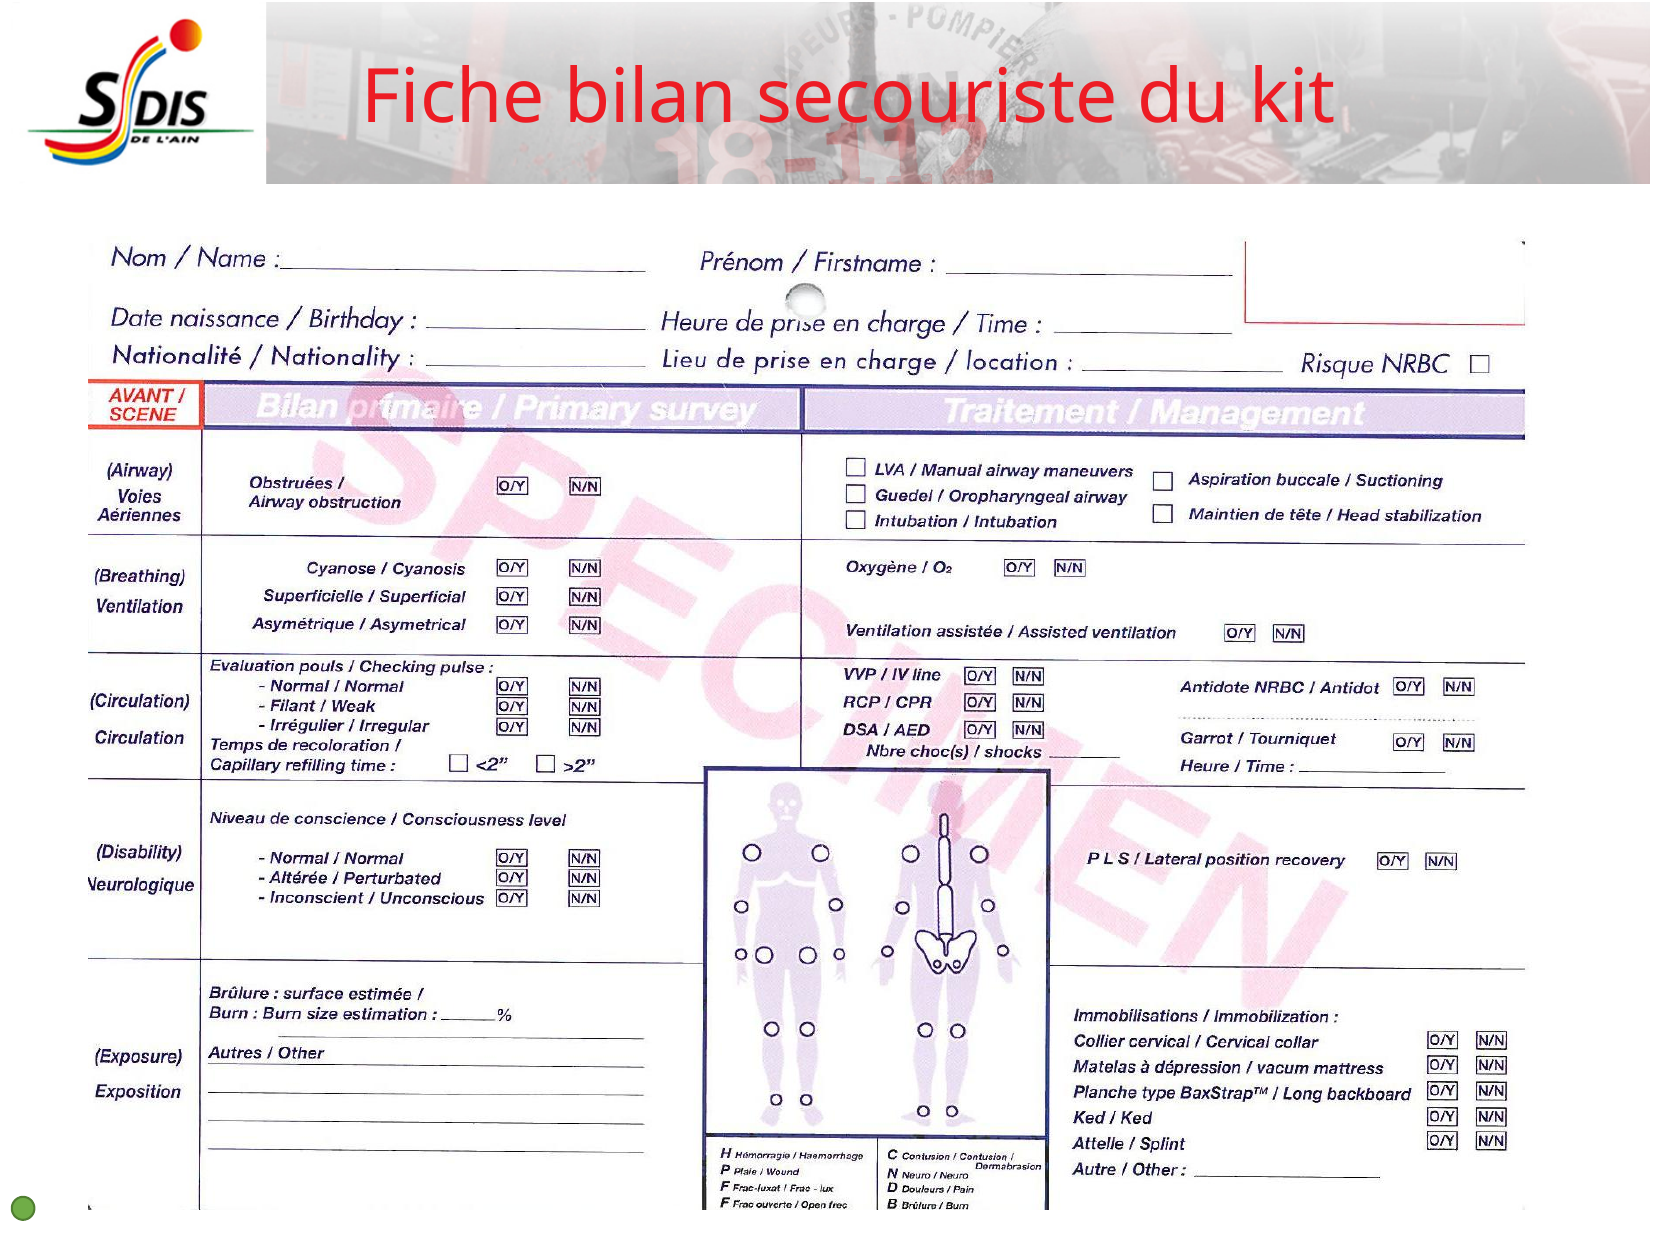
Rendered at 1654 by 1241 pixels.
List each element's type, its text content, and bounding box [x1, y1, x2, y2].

text_box [11, 1196, 35, 1220]
picture [88, 236, 1533, 1210]
picture [11, 2, 1650, 184]
title Fiche bilan secouriste du kit [67, 47, 1631, 139]
